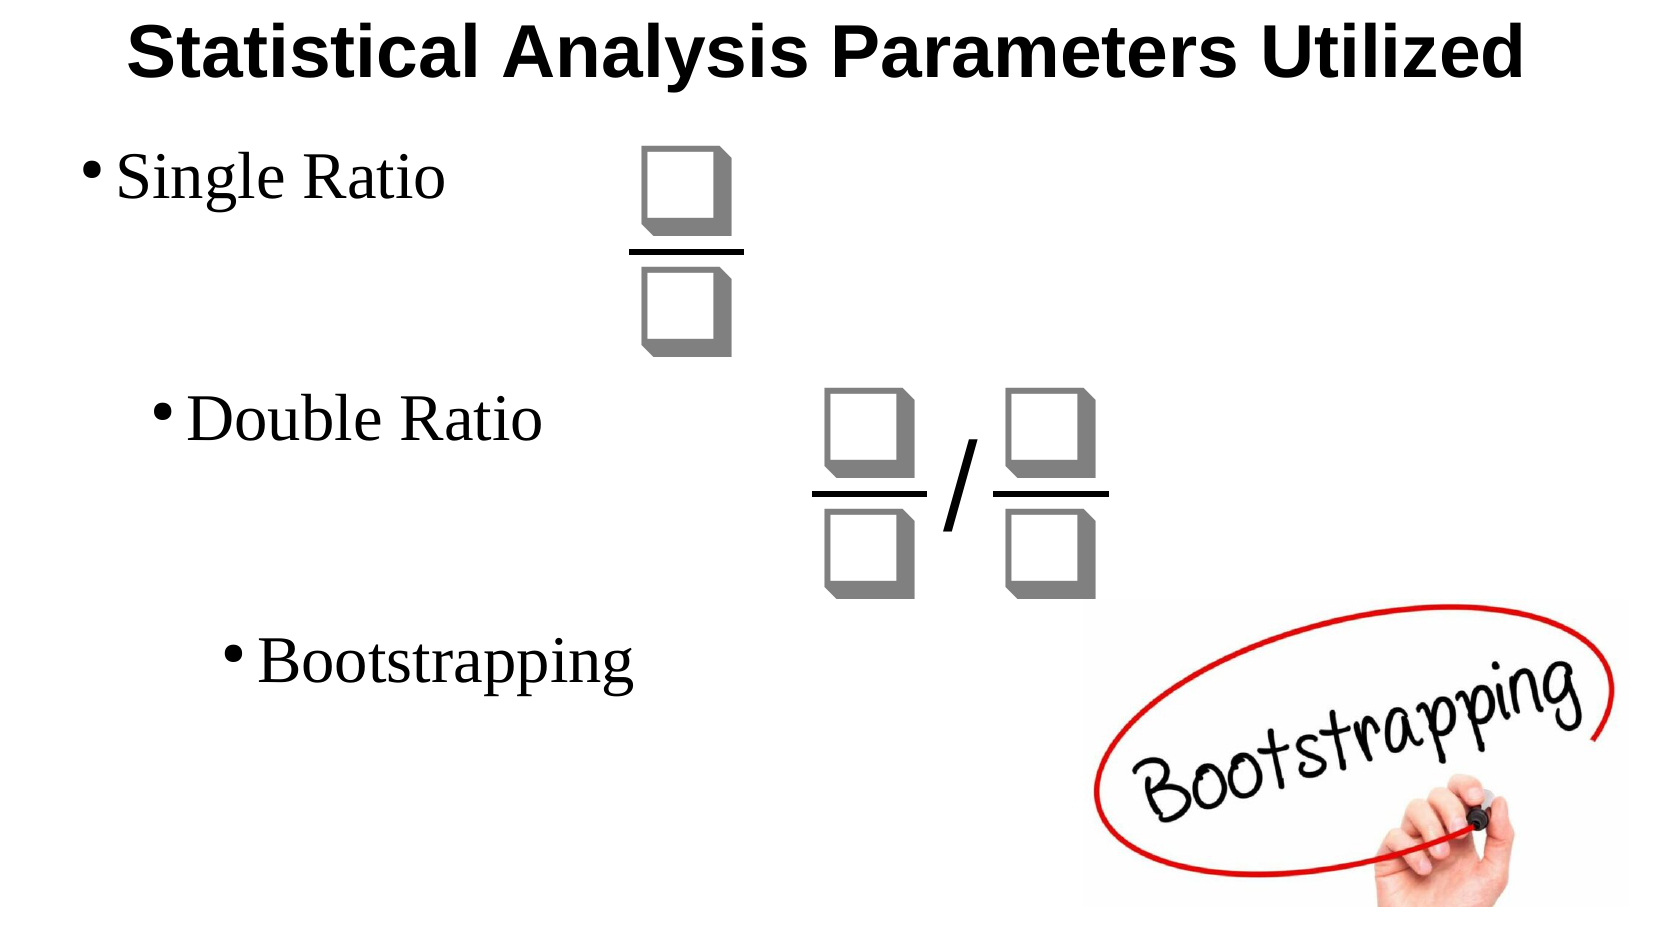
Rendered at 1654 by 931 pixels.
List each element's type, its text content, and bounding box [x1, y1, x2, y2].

picture [1083, 599, 1629, 907]
chart [616, 140, 756, 364]
text_box Single Ratio Double Ratio Bootstrapping [65, 124, 1185, 704]
chart [799, 382, 1122, 606]
title Statistical Analysis Parameters Utilized [0, 0, 1654, 106]
